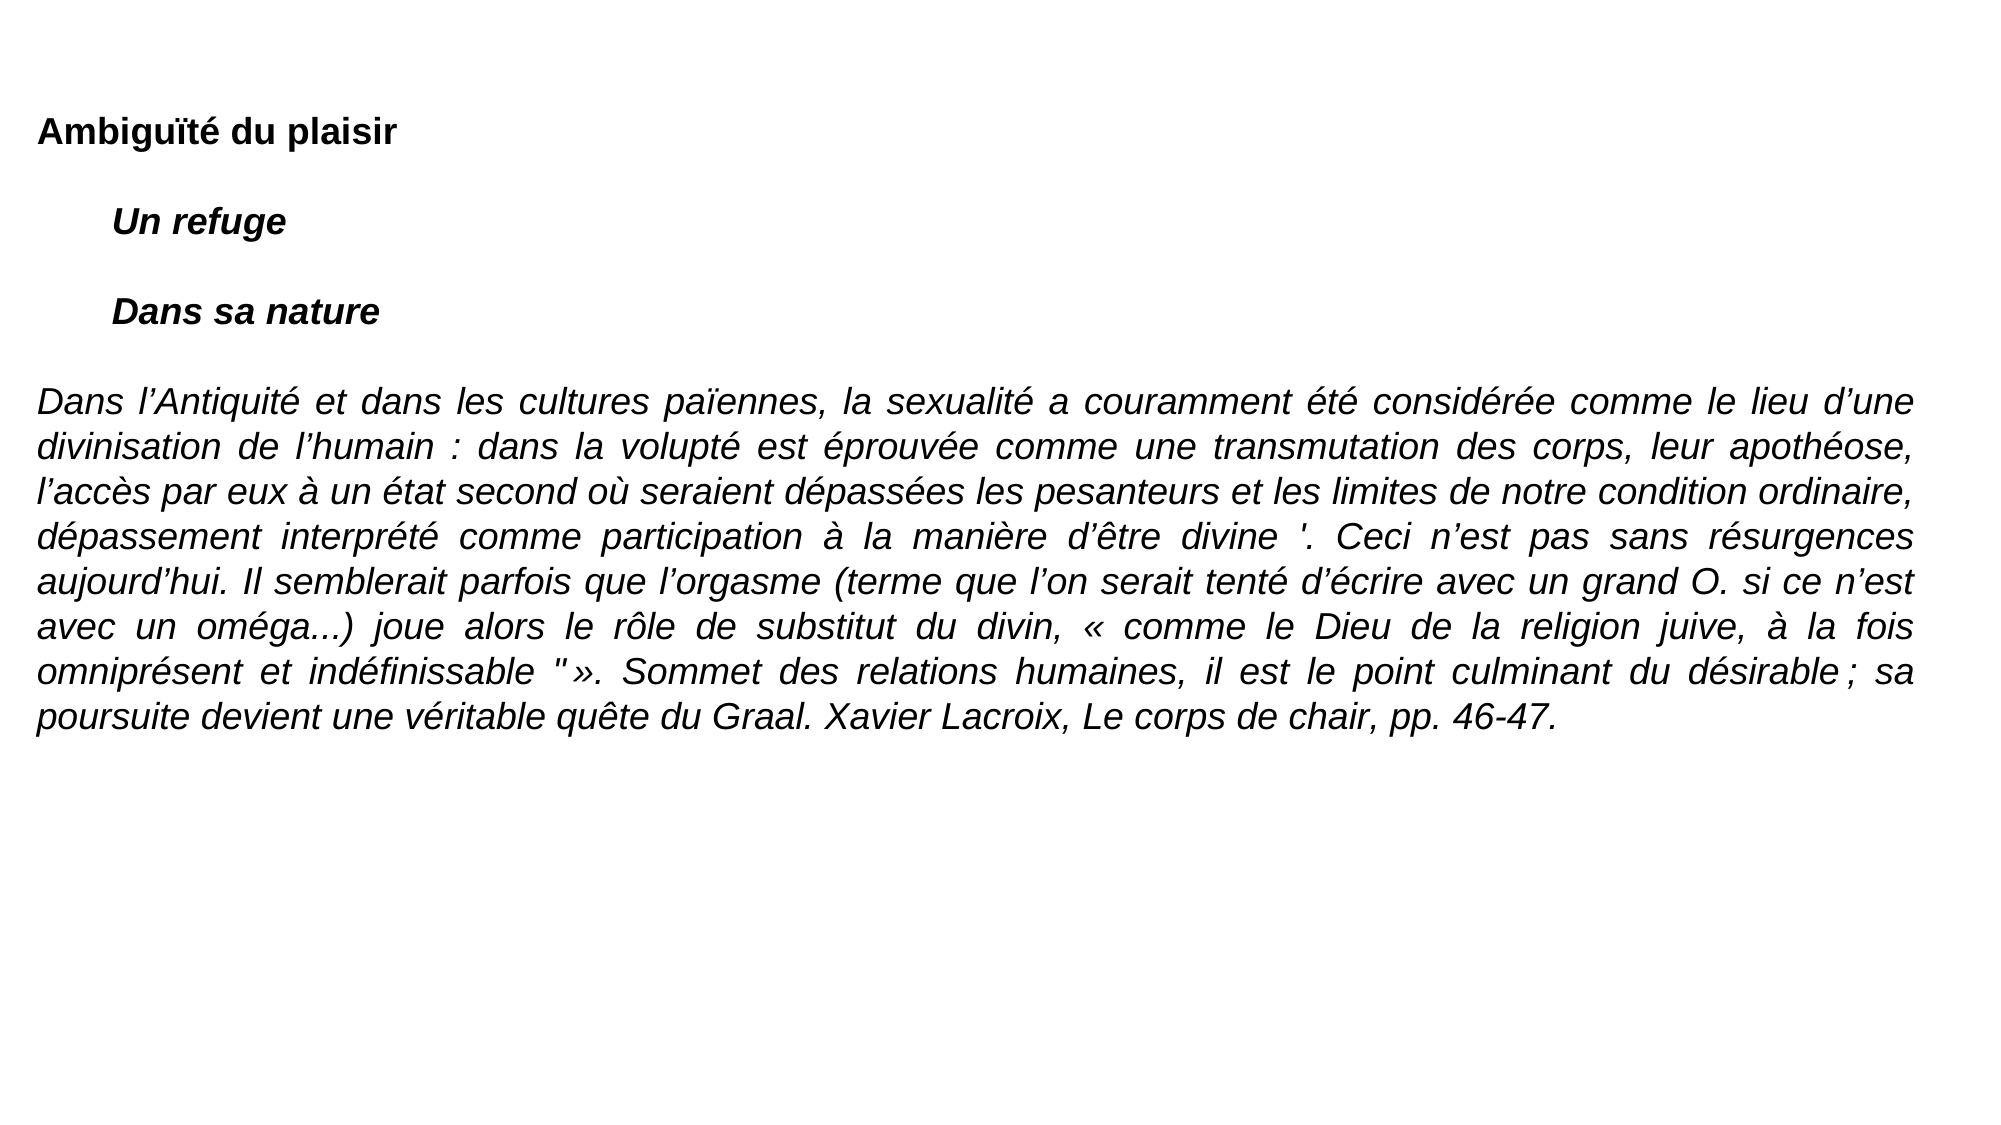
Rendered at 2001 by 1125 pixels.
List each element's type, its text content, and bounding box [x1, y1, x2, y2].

text_box Ambiguïté du plaisir Un refuge Dans sa nature Dans l’Antiquité et dans les cultures païennes, la sexualité a couramment été considérée comme le lieu d’une divinisation de l’humain : dans la volupté est éprouvée comme une transmutation des corps, leur apothéose, l’accès par eux à un état second où seraient dépassées les pesanteurs et les limites de notre condition ordinaire, dépassement interprété comme participation à la manière d’être divine '. Ceci n’est pas sans résurgences aujourd’hui. Il semblerait parfois que l’orgasme (terme que l’on serait tenté d’écrire avec un grand O. si ce n’est avec un oméga...) joue alors le rôle de substitut du divin, « comme le Dieu de la religion juive, à la fois omniprésent et indéfinissable " ». Sommet des relations humaines, il est le point culminant du désirable ; sa poursuite devient une véritable quête du Graal. Xavier Lacroix, Le corps de chair, pp. 46-47. [21, 99, 1950, 842]
